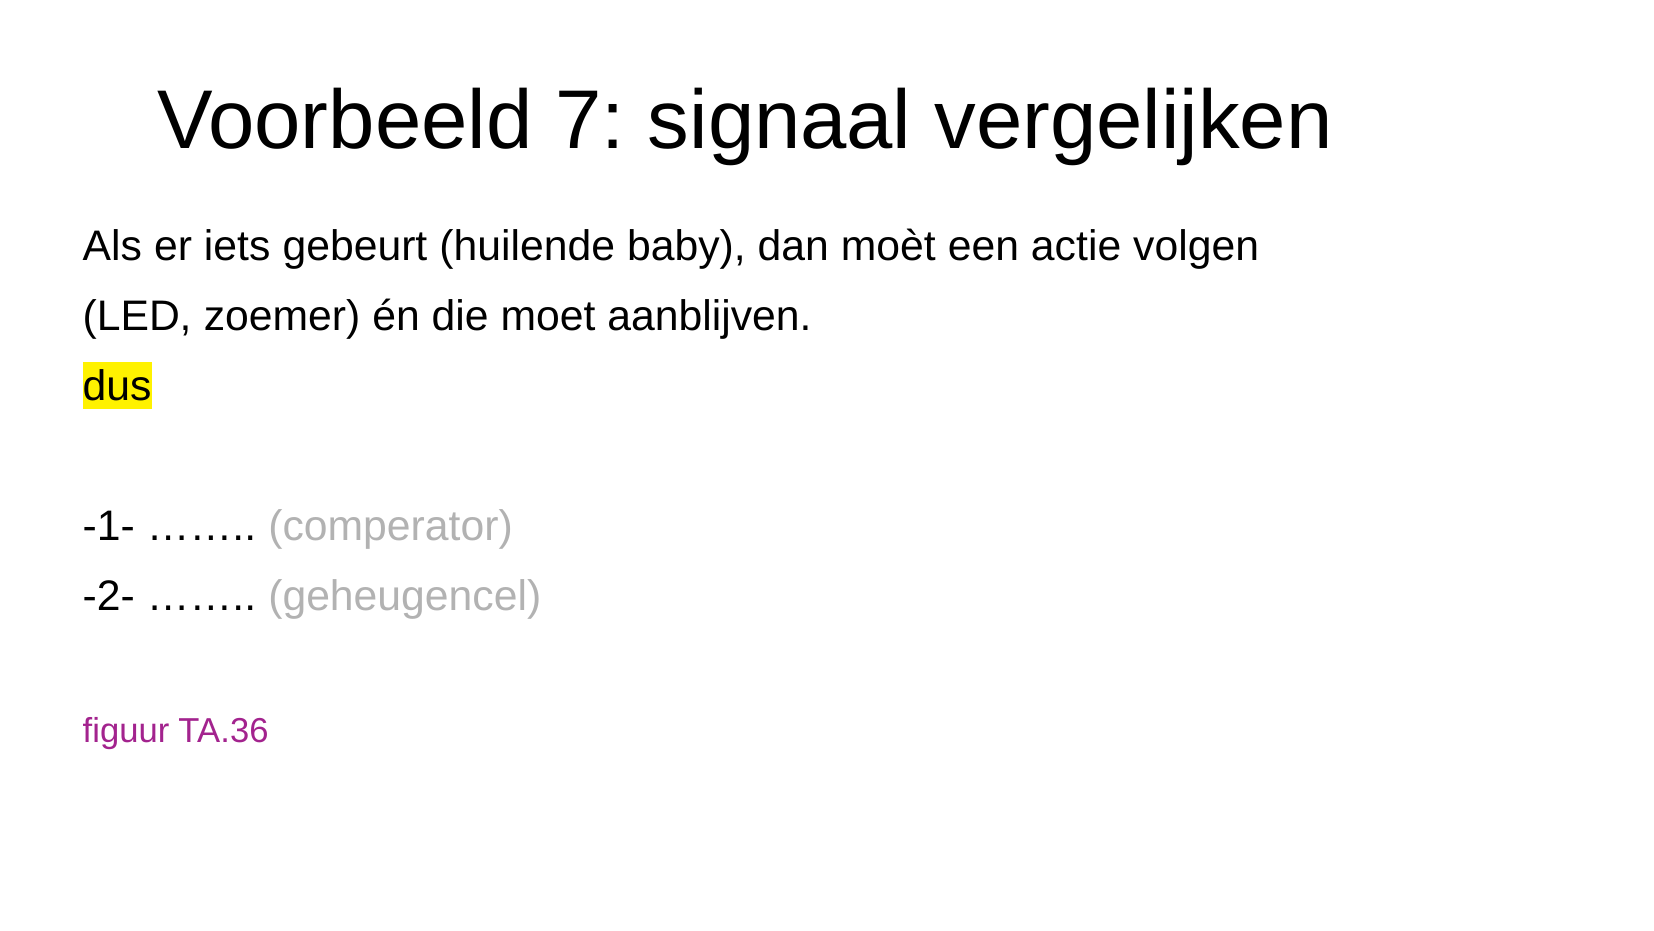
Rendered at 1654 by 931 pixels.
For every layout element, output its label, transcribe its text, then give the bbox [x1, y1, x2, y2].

title Voorbeeld 7: signaal vergelijken [82, 37, 1571, 193]
list Als er iets gebeurt (huilende baby), dan moèt een actie volgen (LED, zoemer) én die moet aanblijven. dus -1- …….. (comperator) -2- …….. (geheugencel) figuur TA.36 [82, 217, 1571, 758]
